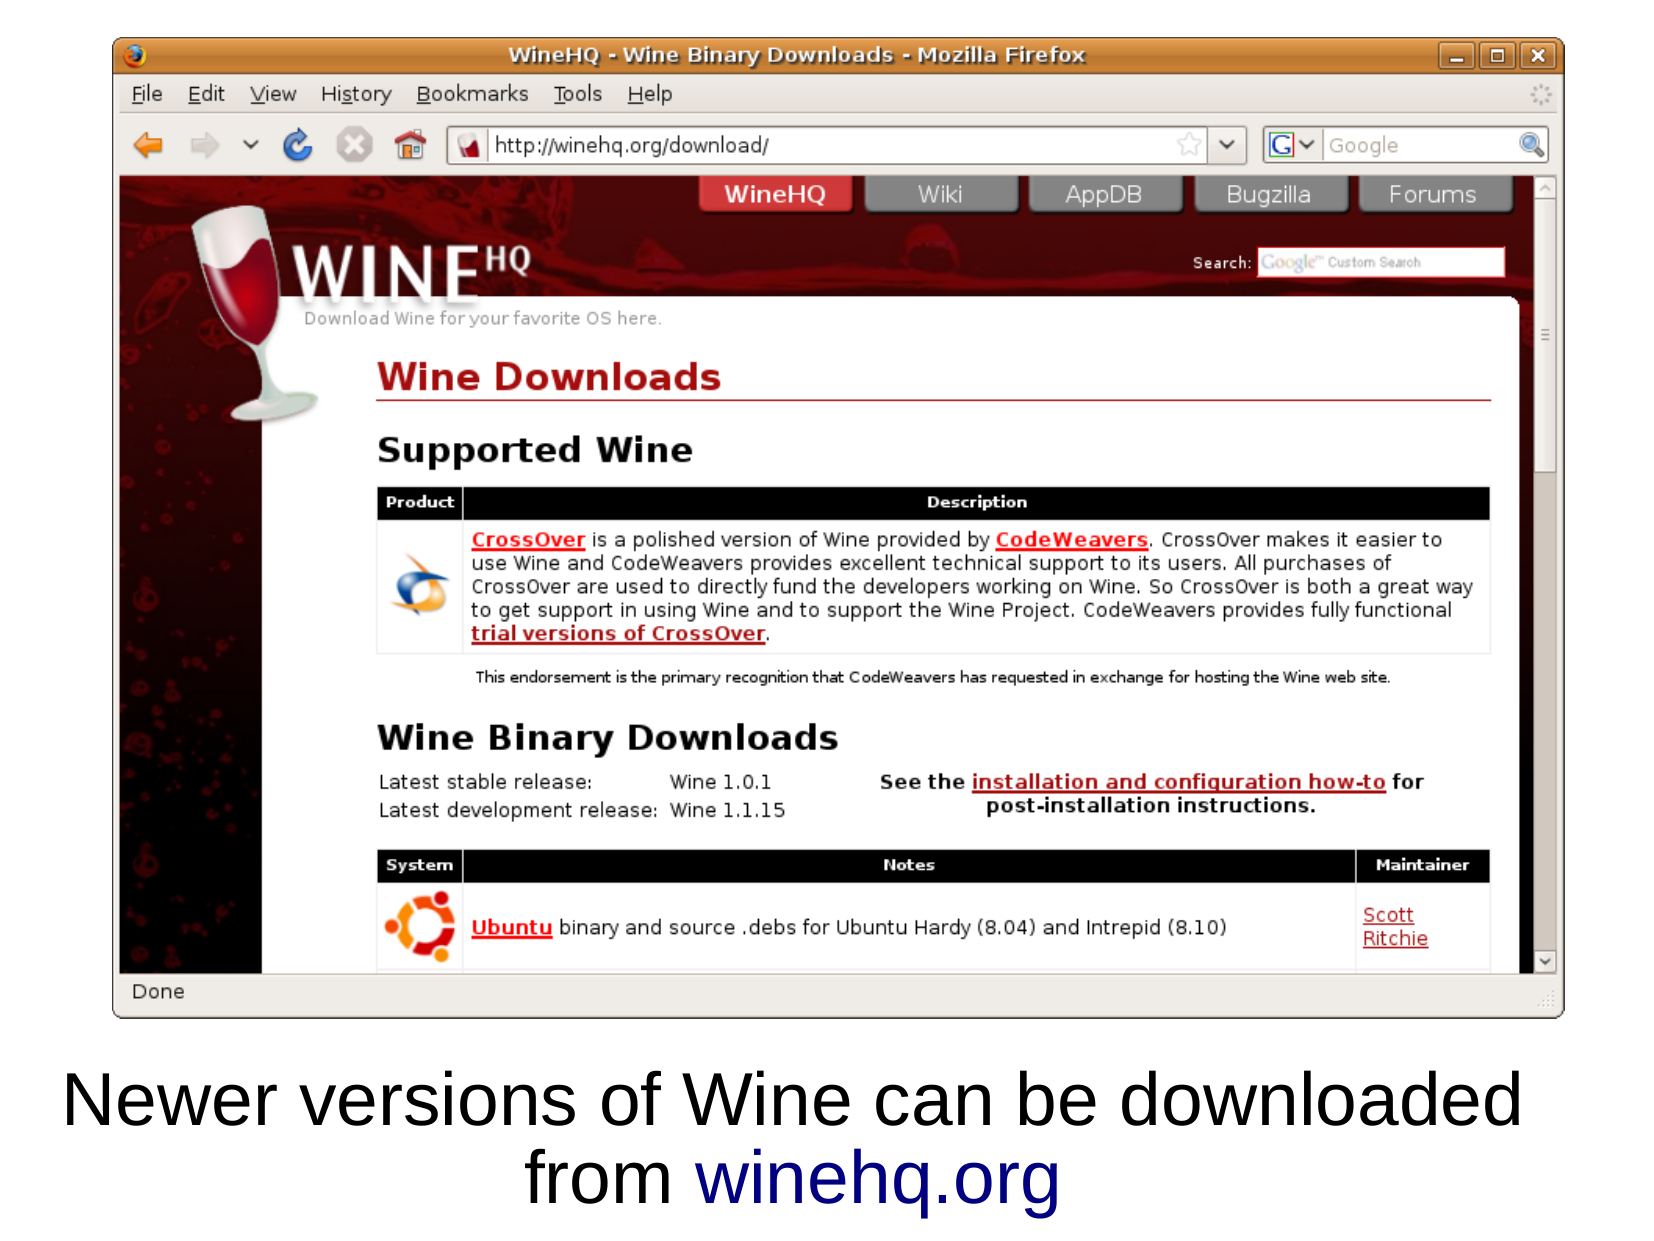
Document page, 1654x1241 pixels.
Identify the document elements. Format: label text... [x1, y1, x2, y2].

title Newer versions of Wine can be downloaded from winehq.org [49, 1045, 1538, 1238]
picture [112, 37, 1565, 1019]
